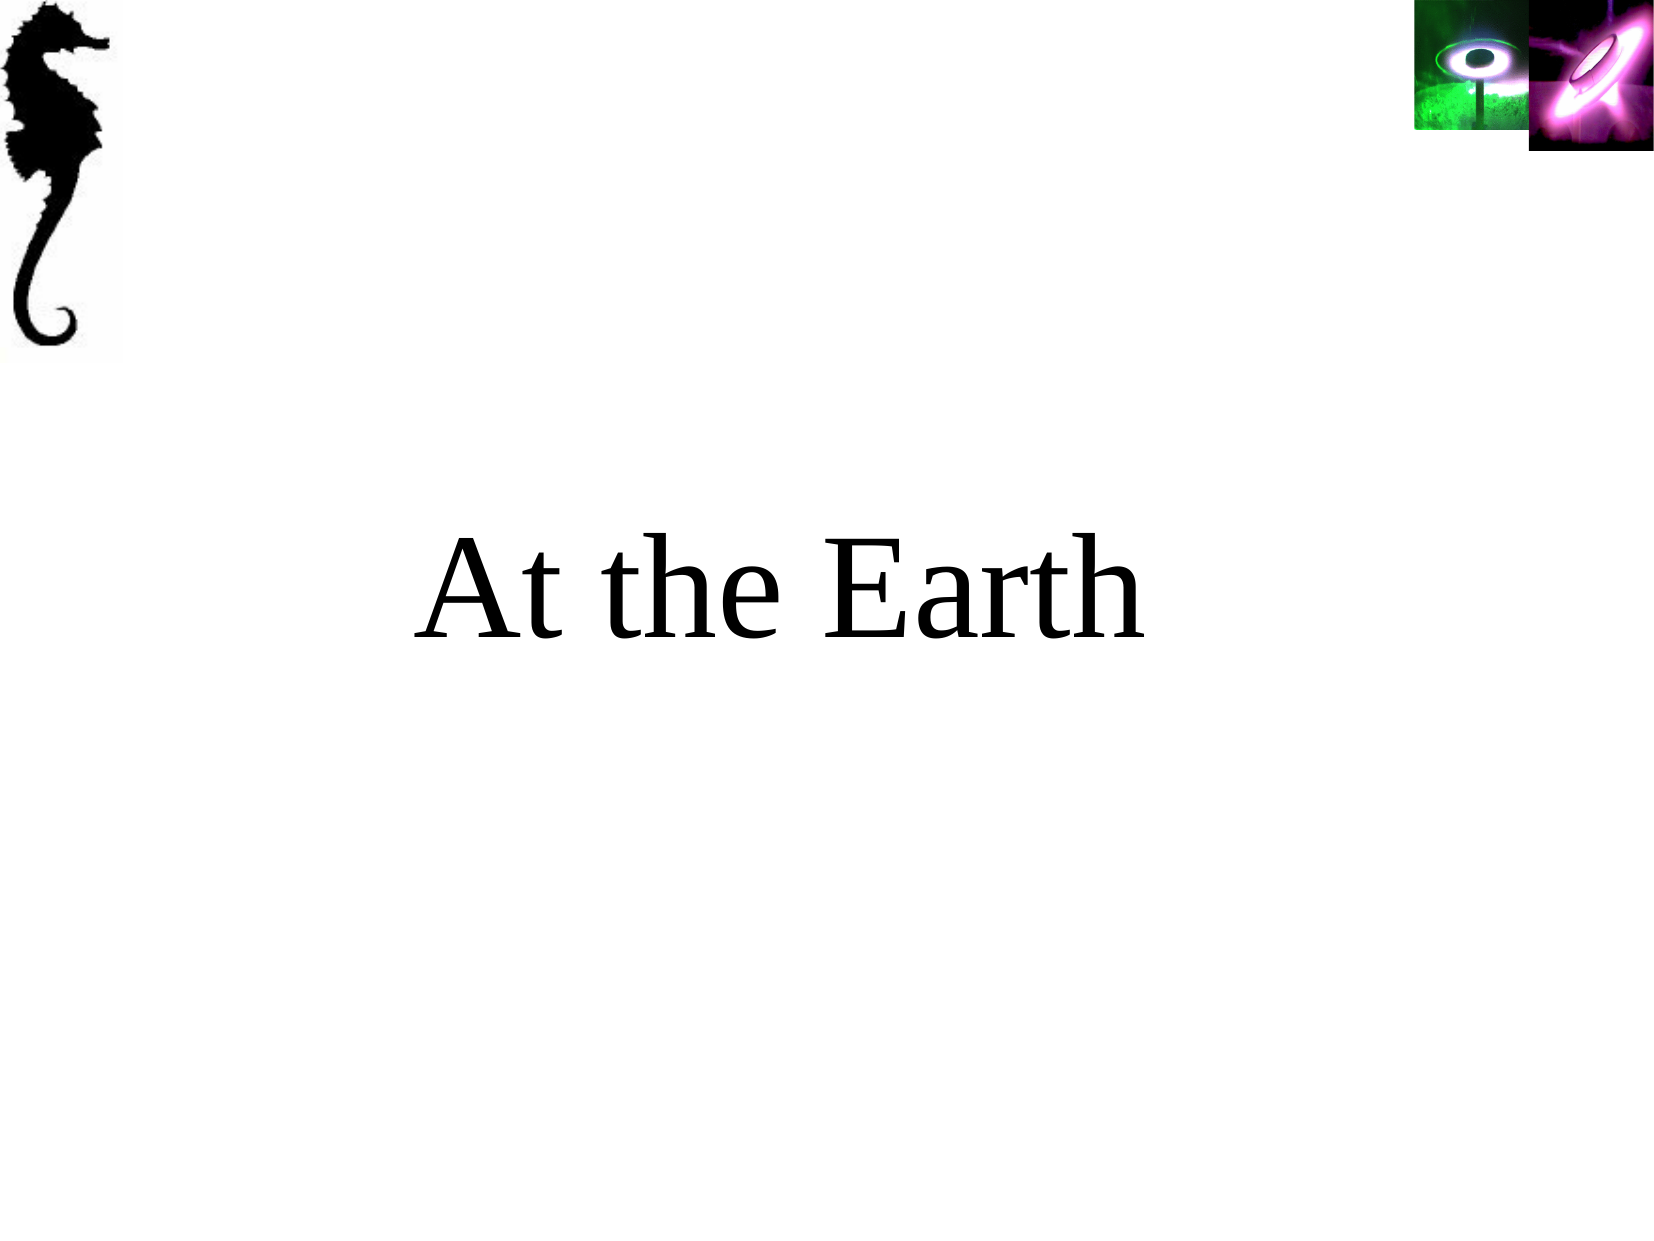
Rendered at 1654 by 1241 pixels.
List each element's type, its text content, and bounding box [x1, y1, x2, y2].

picture [1414, 0, 1654, 151]
picture [0, 0, 123, 363]
title At the Earth [75, 485, 1486, 691]
